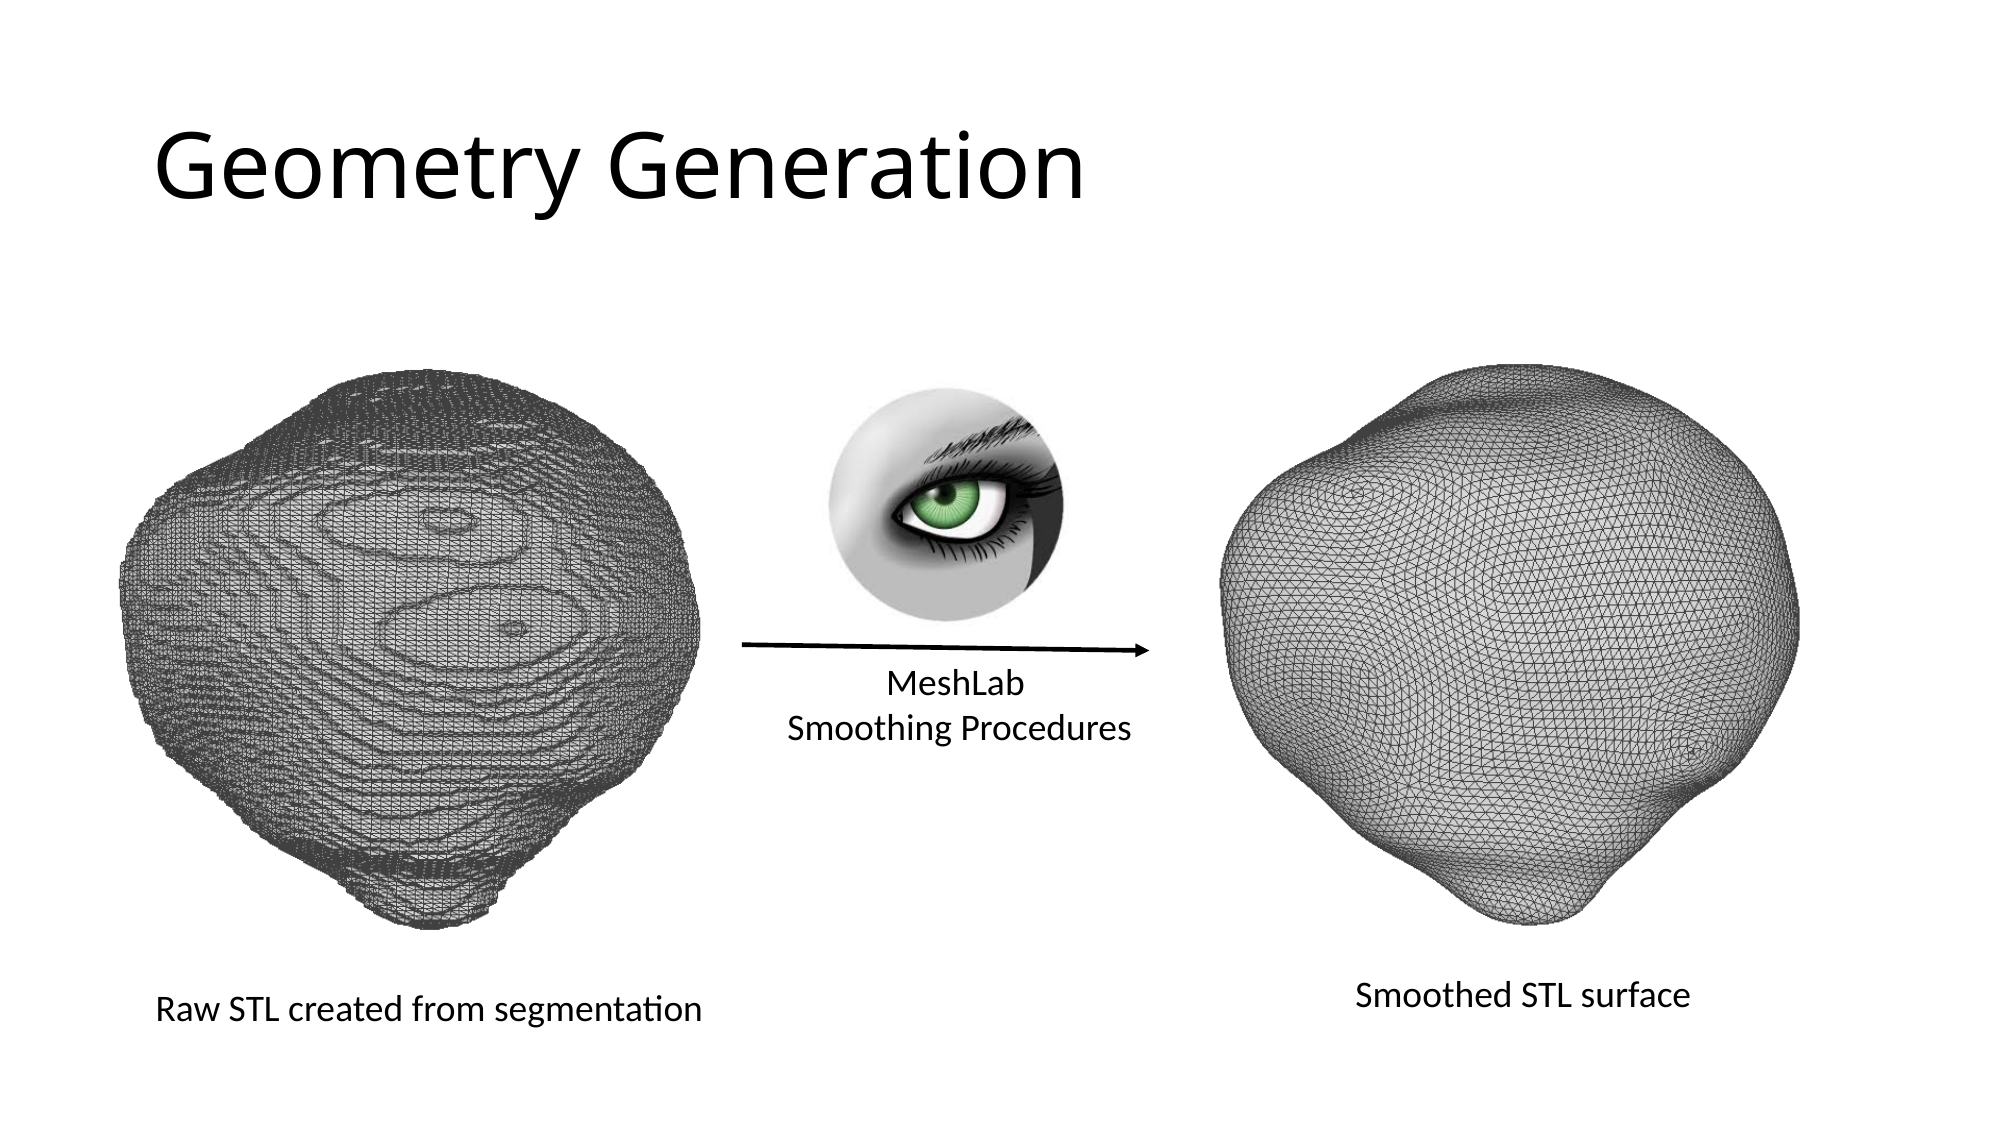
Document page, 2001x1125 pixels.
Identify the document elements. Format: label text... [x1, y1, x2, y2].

picture [1149, 324, 1898, 977]
text_box MeshLab Smoothing Procedures [772, 650, 1148, 756]
picture [821, 380, 1070, 628]
text_box Raw STL created from segmentation [140, 976, 719, 1037]
text_box Smoothed STL surface [1340, 963, 1707, 1023]
title Geometry Generation [137, 59, 1863, 278]
picture [56, 312, 742, 977]
